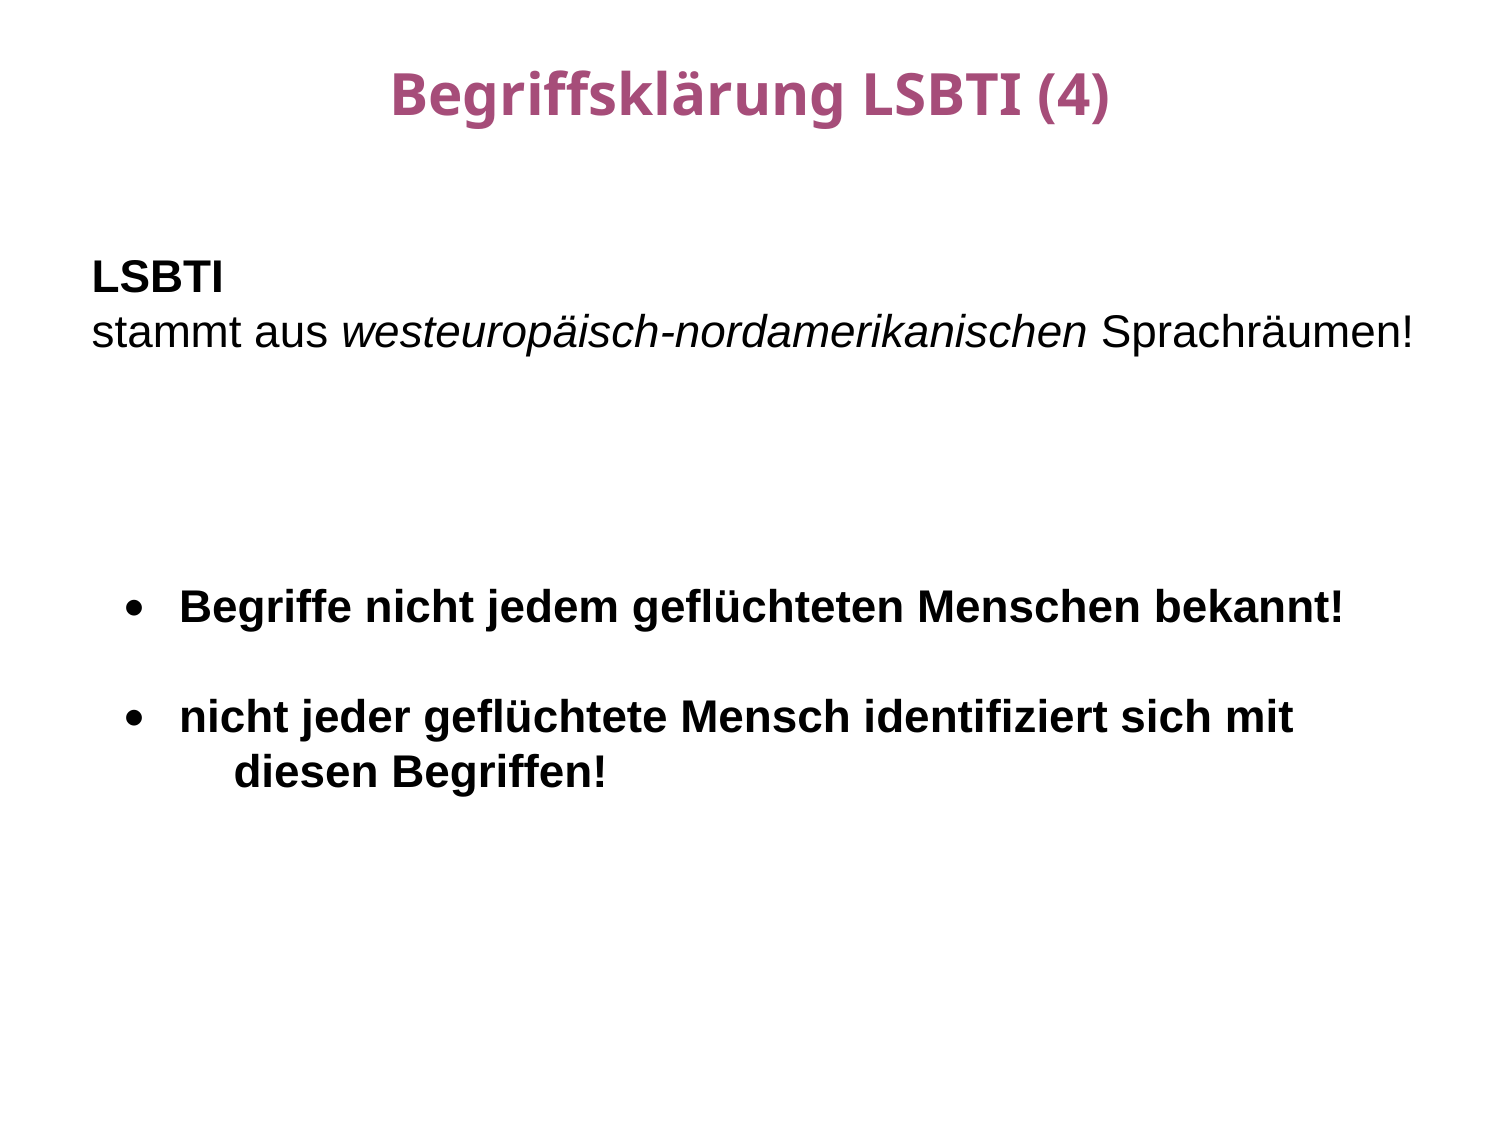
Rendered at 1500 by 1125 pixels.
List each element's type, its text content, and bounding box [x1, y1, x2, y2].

text_box LSBTI stammt aus westeuropäisch-nordamerikanischen Sprachräumen! Begriffe nicht jedem geflüchteten Menschen bekannt! nicht jeder geflüchtete Mensch identifiziert sich mit diesen Begriffen! [76, 231, 1448, 975]
text_box Begriffsklärung LSBTI (4) [75, 41, 1425, 158]
